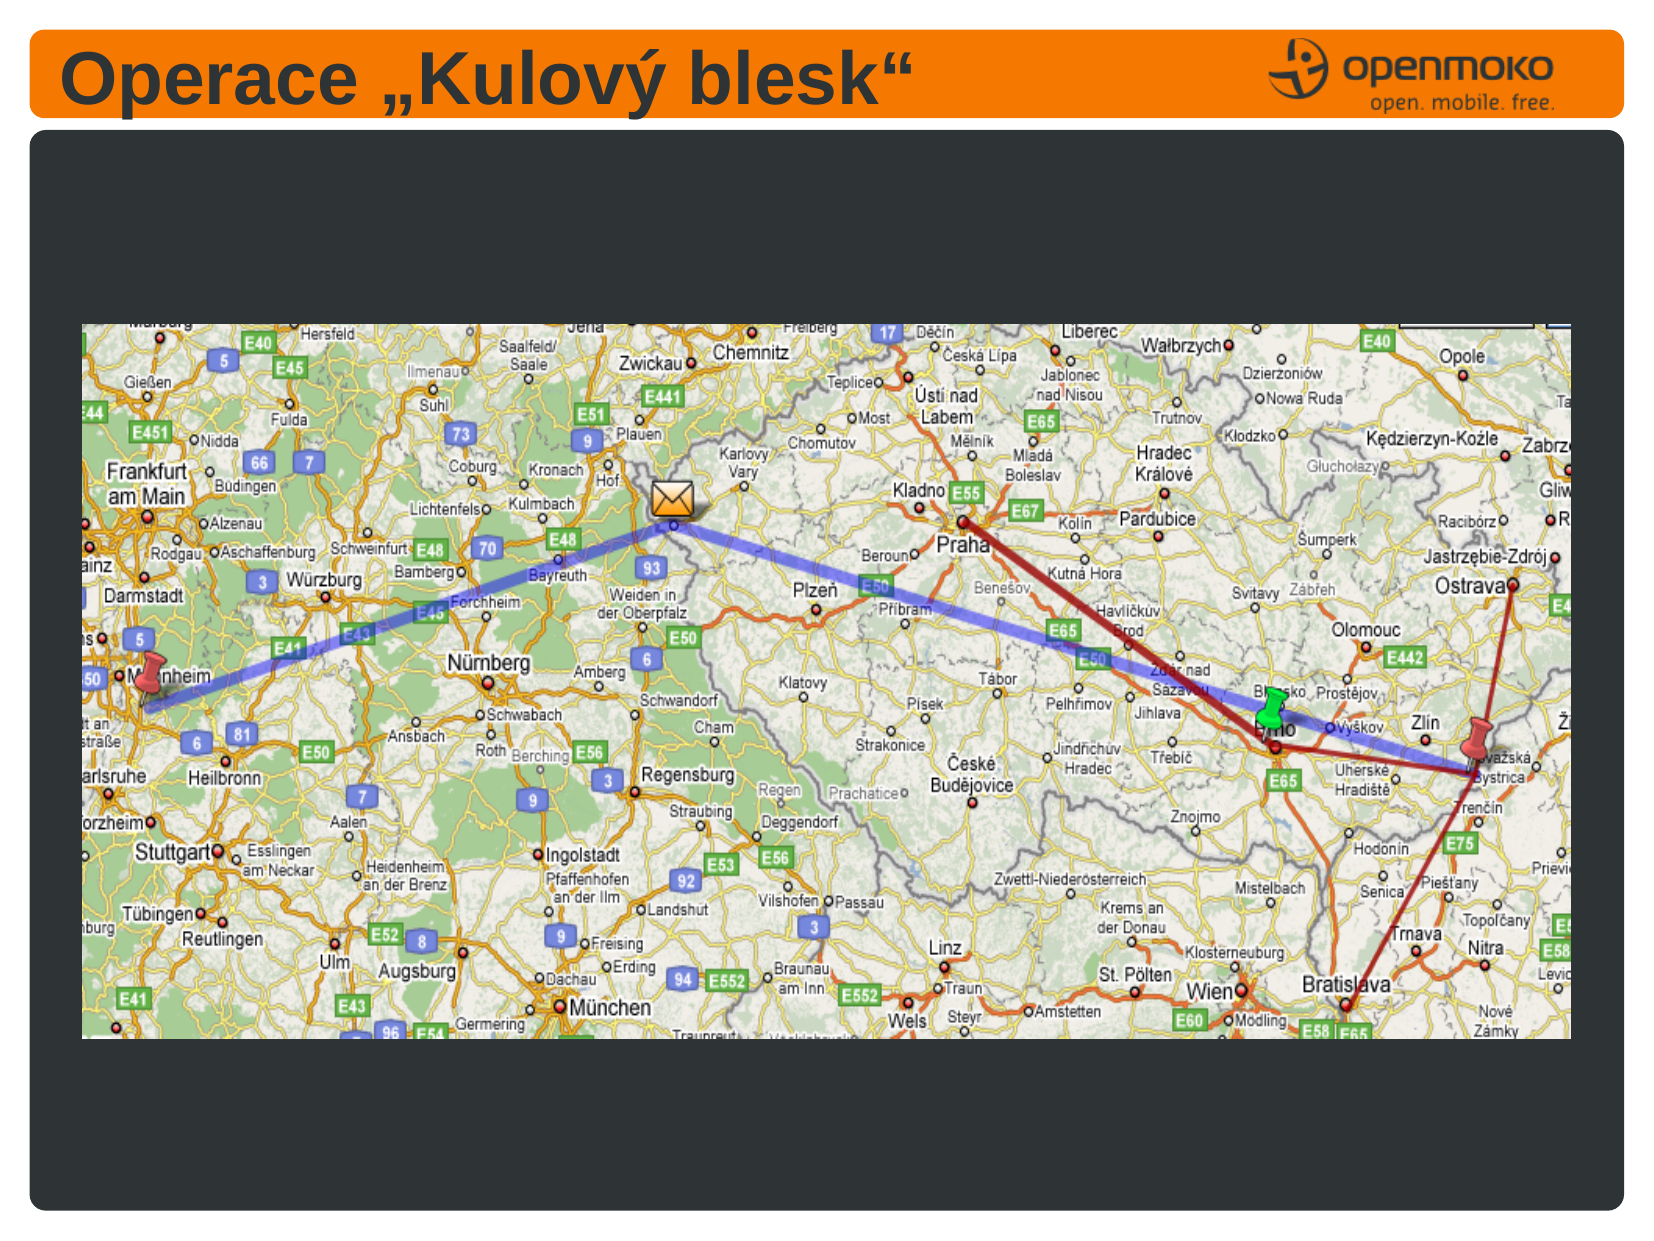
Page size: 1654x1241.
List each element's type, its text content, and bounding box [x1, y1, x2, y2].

picture [1361, 38, 1554, 114]
title Operace „Kulový blesk“ [59, 29, 1361, 128]
picture [82, 324, 1571, 1039]
